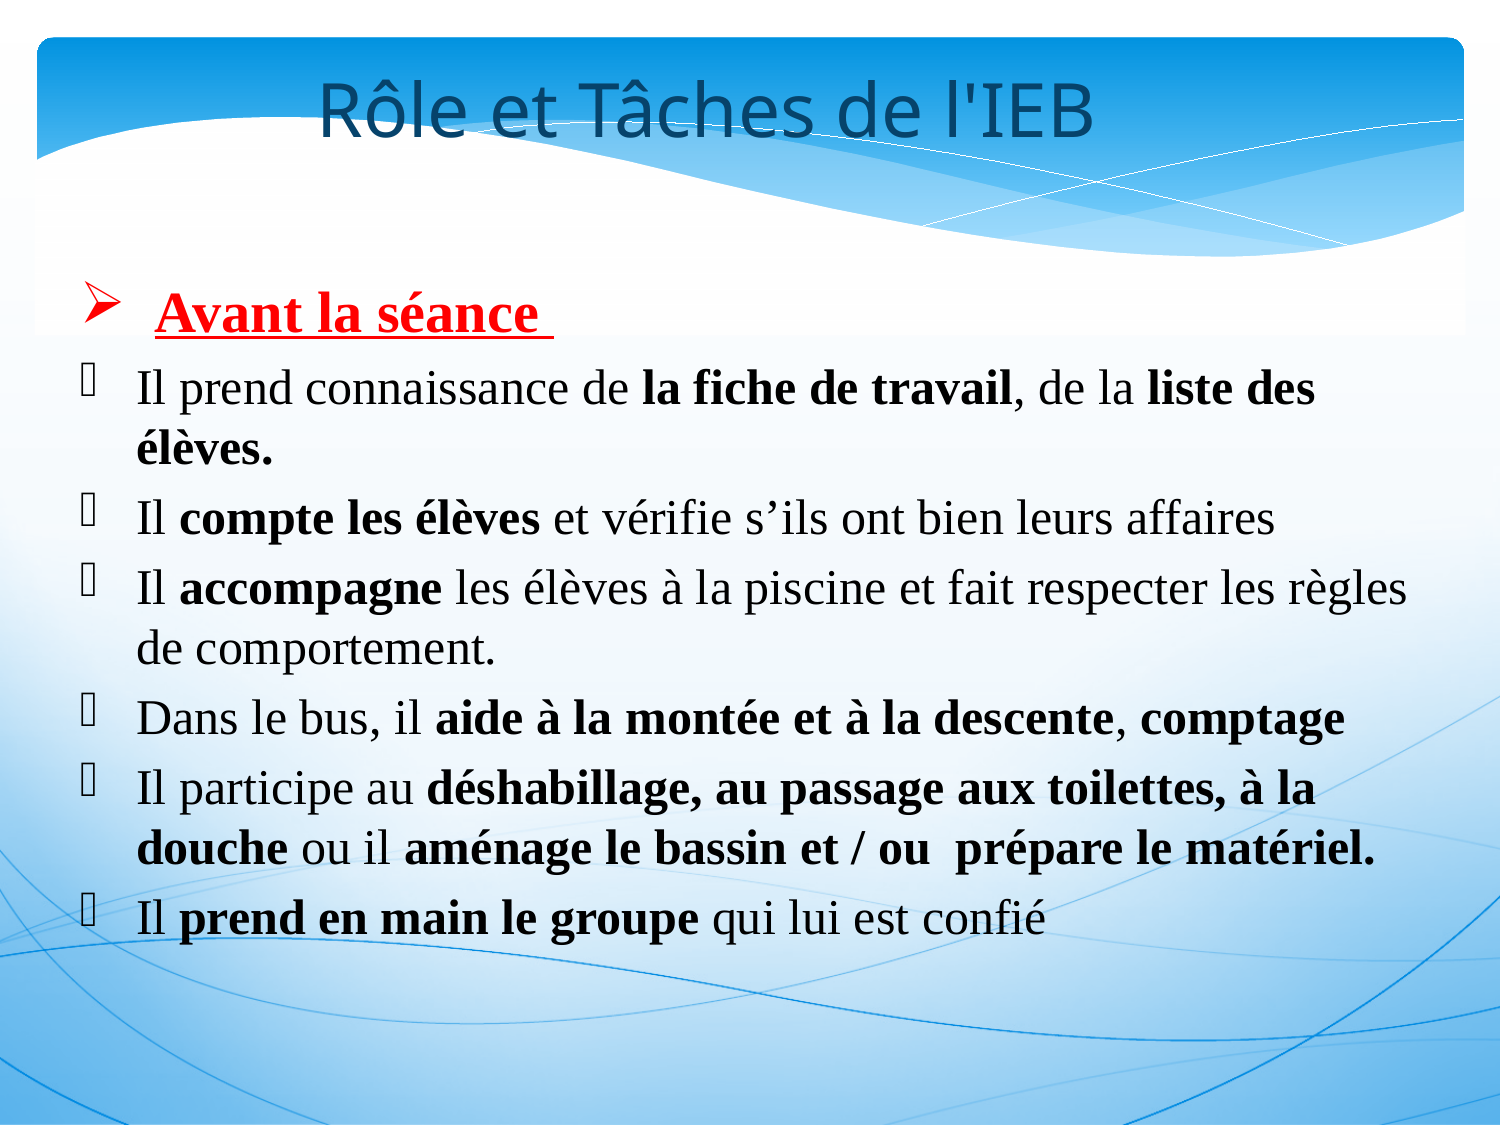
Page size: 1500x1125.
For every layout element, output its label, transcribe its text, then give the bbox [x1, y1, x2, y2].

text_box Avant la séance Il prend connaissance de la fiche de travail, de la liste des élèves. Il compte les élèves et vérifie s’ils ont bien leurs affaires Il accompagne les élèves à la piscine et fait respecter les règles de comportement. Dans le bus, il aide à la montée et à la descente, comptage Il participe au déshabillage, au passage aux toilettes, à la douche ou il aménage le bassin et / ou prépare le matériel. Il prend en main le groupe qui lui est confié [64, 267, 1440, 952]
text_box Rôle et Tâches de l'IEB [98, 54, 1315, 232]
picture [0, 0, 1500, 1125]
